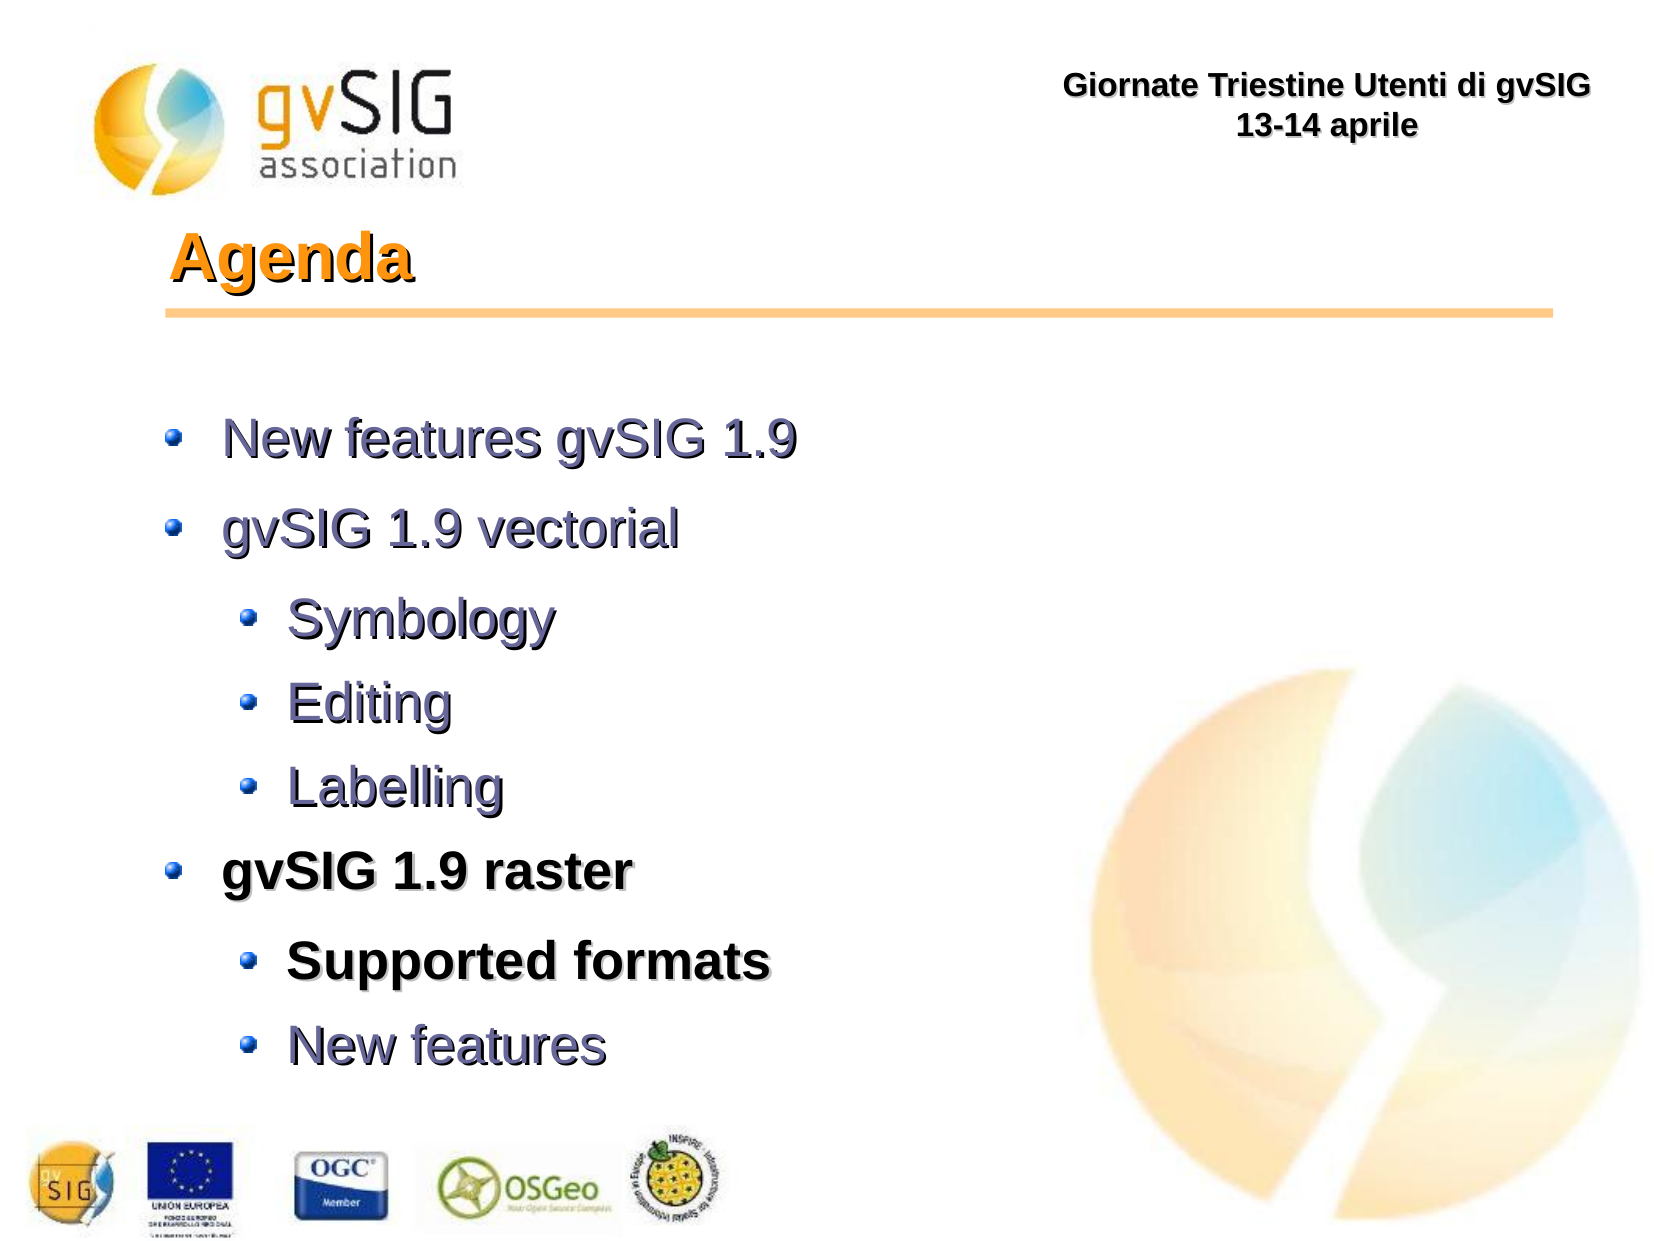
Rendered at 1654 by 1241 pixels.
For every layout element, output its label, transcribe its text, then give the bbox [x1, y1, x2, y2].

picture [1, 0, 1654, 1241]
text_box Agenda [153, 211, 569, 302]
list New features gvSIG 1.9 gvSIG 1.9 vectorial Symbology Editing Labelling gvSIG 1.9 raster Supported formats New features [165, 407, 1359, 1063]
